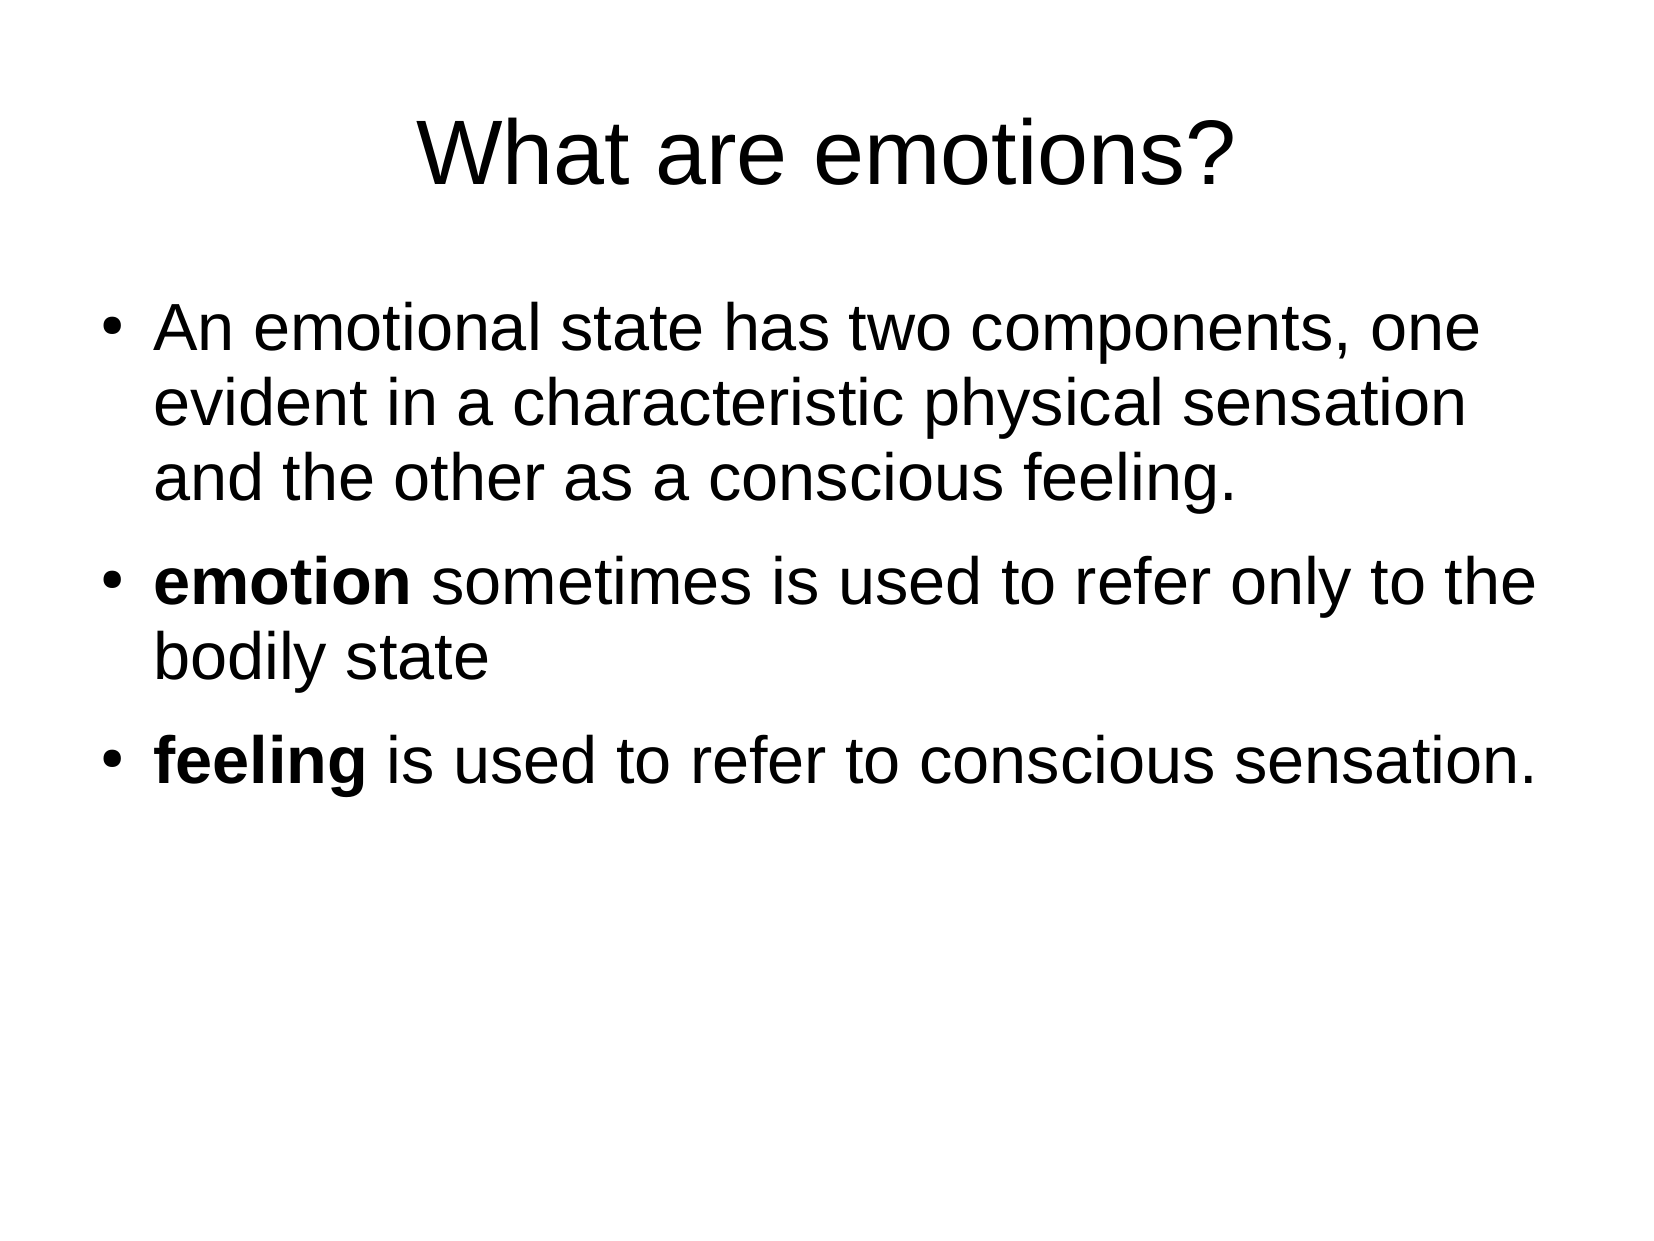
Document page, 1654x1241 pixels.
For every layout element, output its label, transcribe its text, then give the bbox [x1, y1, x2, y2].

list An emotional state has two components, one evident in a characteristic physical sensation and the other as a conscious feeling. emotion sometimes is used to refer only to the bodily state feeling is used to refer to conscious sensation. [82, 290, 1571, 1094]
title What are emotions? [82, 56, 1571, 250]
